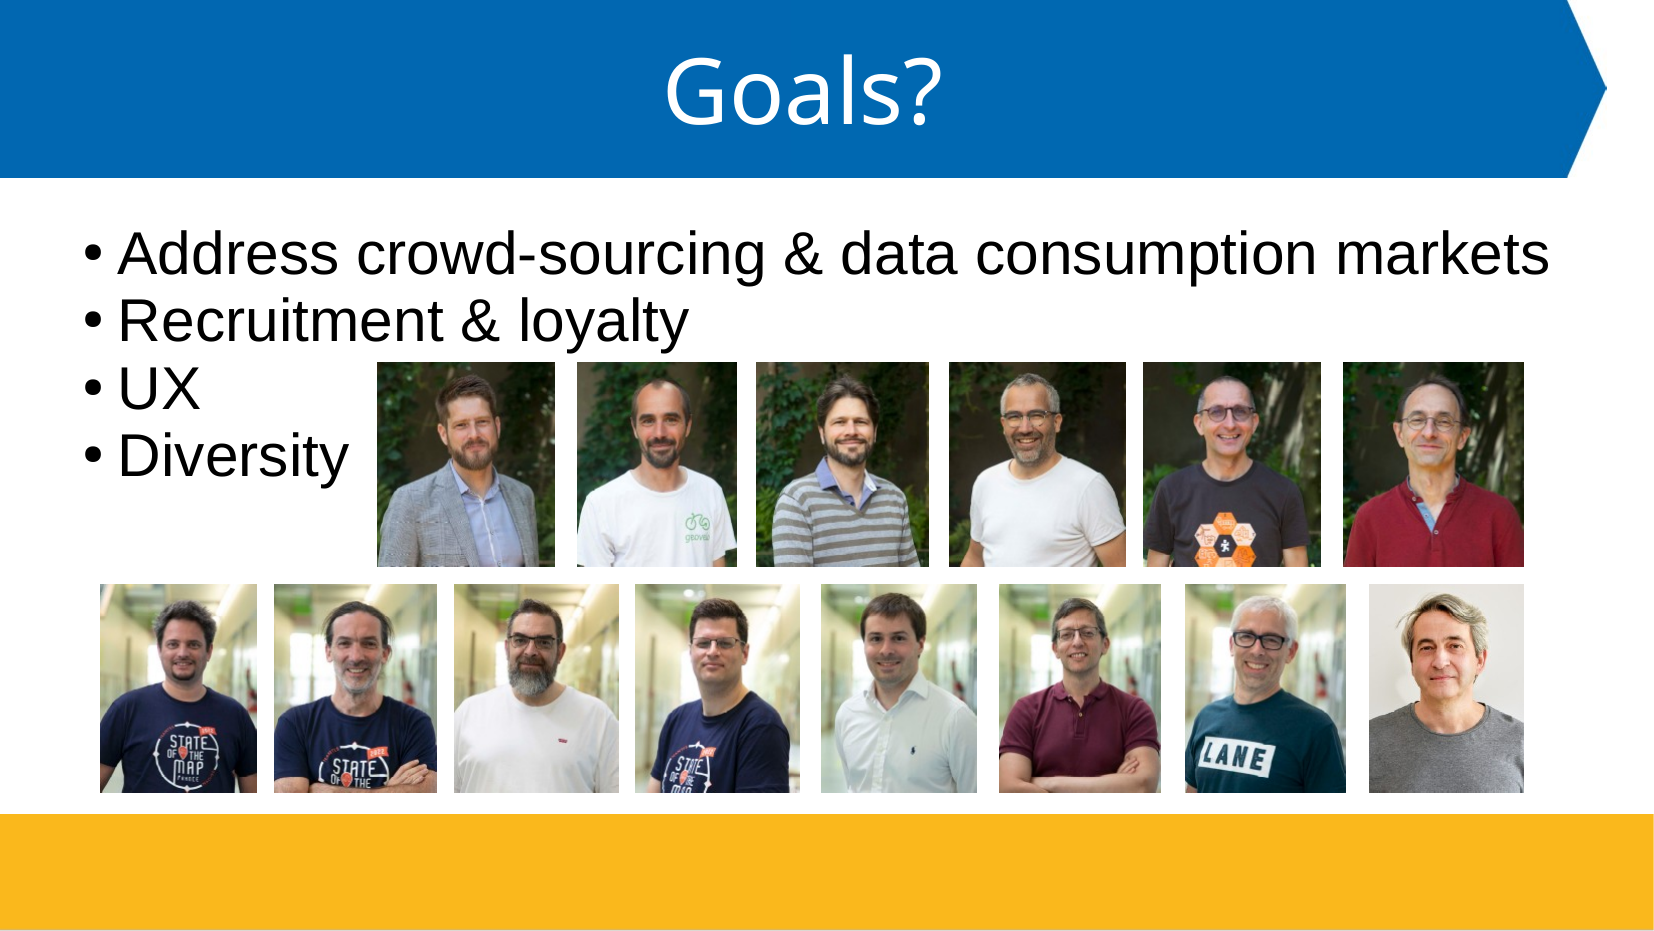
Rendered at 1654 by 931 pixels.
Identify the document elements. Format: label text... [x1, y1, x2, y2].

picture [999, 584, 1161, 794]
picture [0, 814, 1654, 931]
picture [635, 584, 800, 794]
picture [821, 584, 977, 794]
picture [1185, 584, 1346, 794]
subtitle Address crowd-sourcing & data consumption markets Recruitment & loyalty UX Diversity [82, 219, 1571, 497]
picture [274, 584, 437, 793]
picture [100, 584, 257, 794]
picture [756, 362, 929, 567]
picture [454, 584, 619, 794]
picture [1343, 362, 1524, 567]
picture [1339, 787, 1346, 794]
picture [1143, 362, 1321, 567]
picture [377, 362, 555, 567]
picture [949, 362, 1126, 567]
picture [1369, 584, 1524, 794]
picture [577, 362, 737, 567]
title Goals? [59, 23, 1548, 154]
picture [1283, 714, 1292, 722]
picture [0, 0, 1607, 178]
